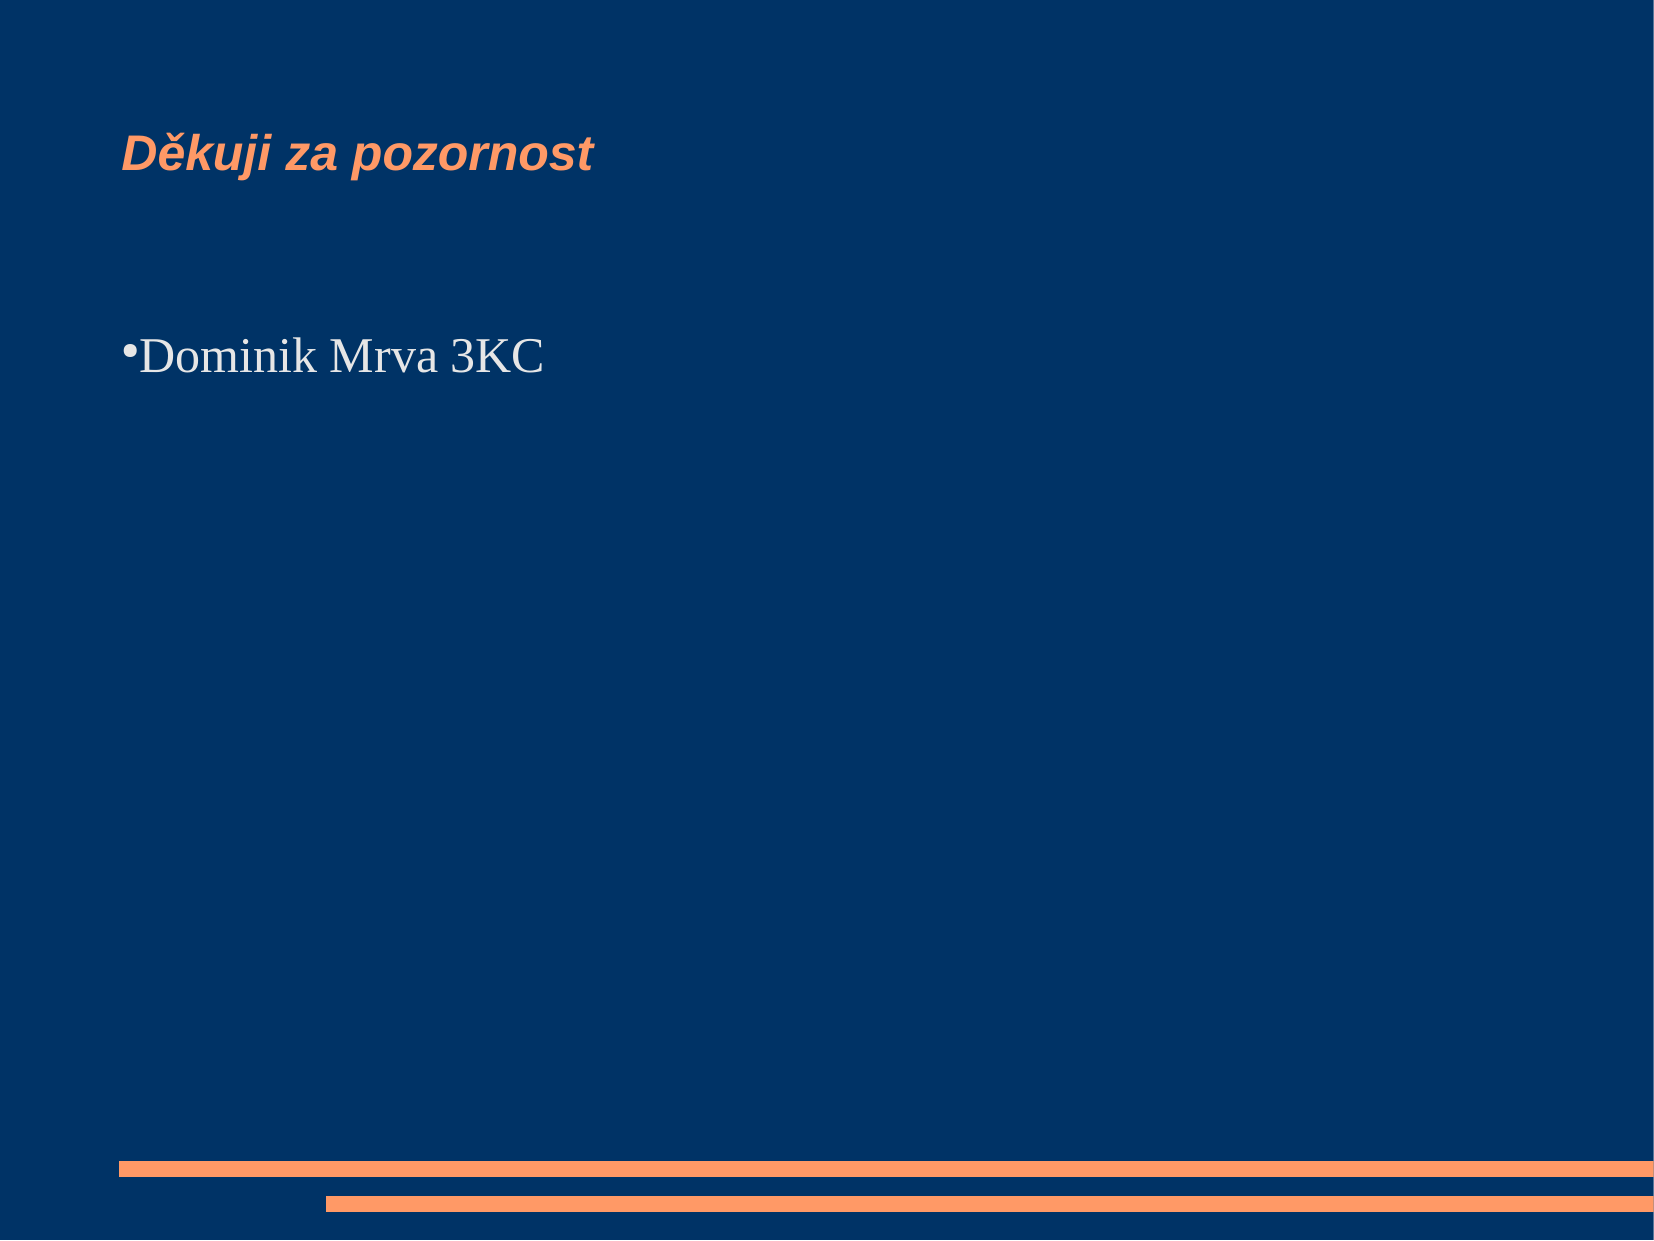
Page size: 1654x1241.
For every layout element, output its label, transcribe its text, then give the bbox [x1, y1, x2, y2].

title Děkuji za pozornost [121, 46, 1534, 254]
list Dominik Mrva 3KC [121, 322, 1561, 1132]
